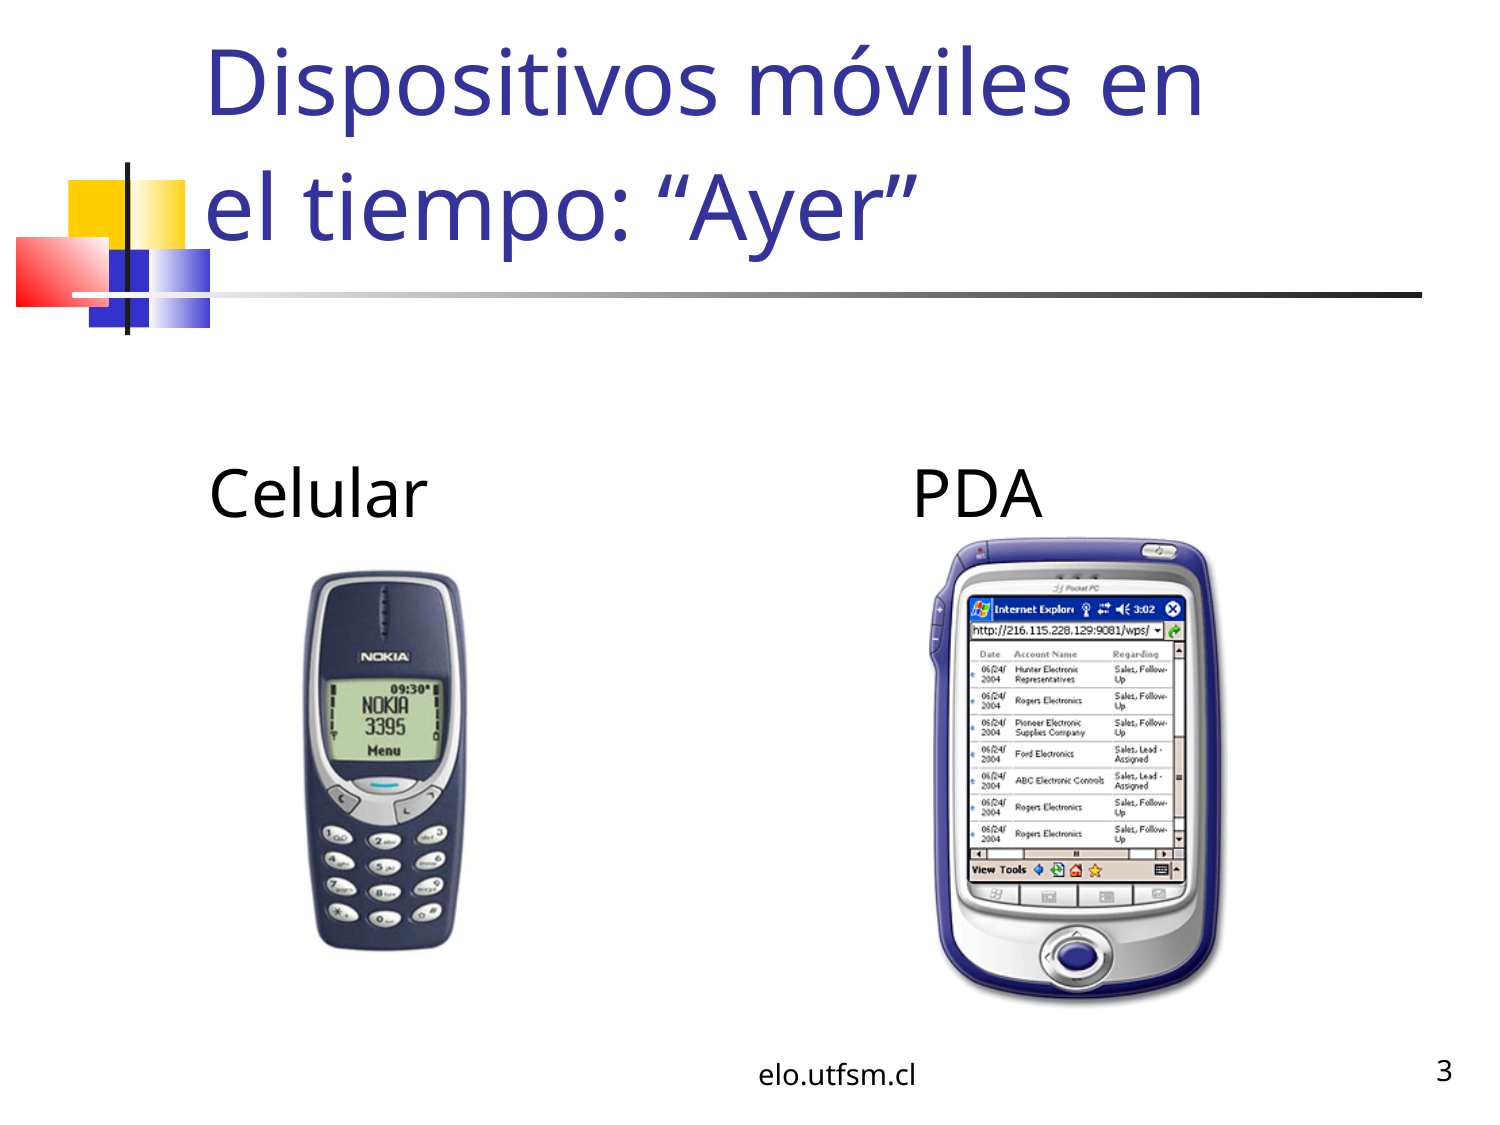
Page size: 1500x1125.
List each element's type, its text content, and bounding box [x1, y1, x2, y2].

list Celular PDA [193, 331, 1469, 1007]
text_box <number> [1155, 1024, 1468, 1100]
text_box elo.utfsm.cl [599, 1024, 1075, 1100]
picture [266, 566, 502, 955]
title Dispositivos móviles en el tiempo: “Ayer” [188, 35, 1269, 276]
picture [928, 535, 1228, 1012]
